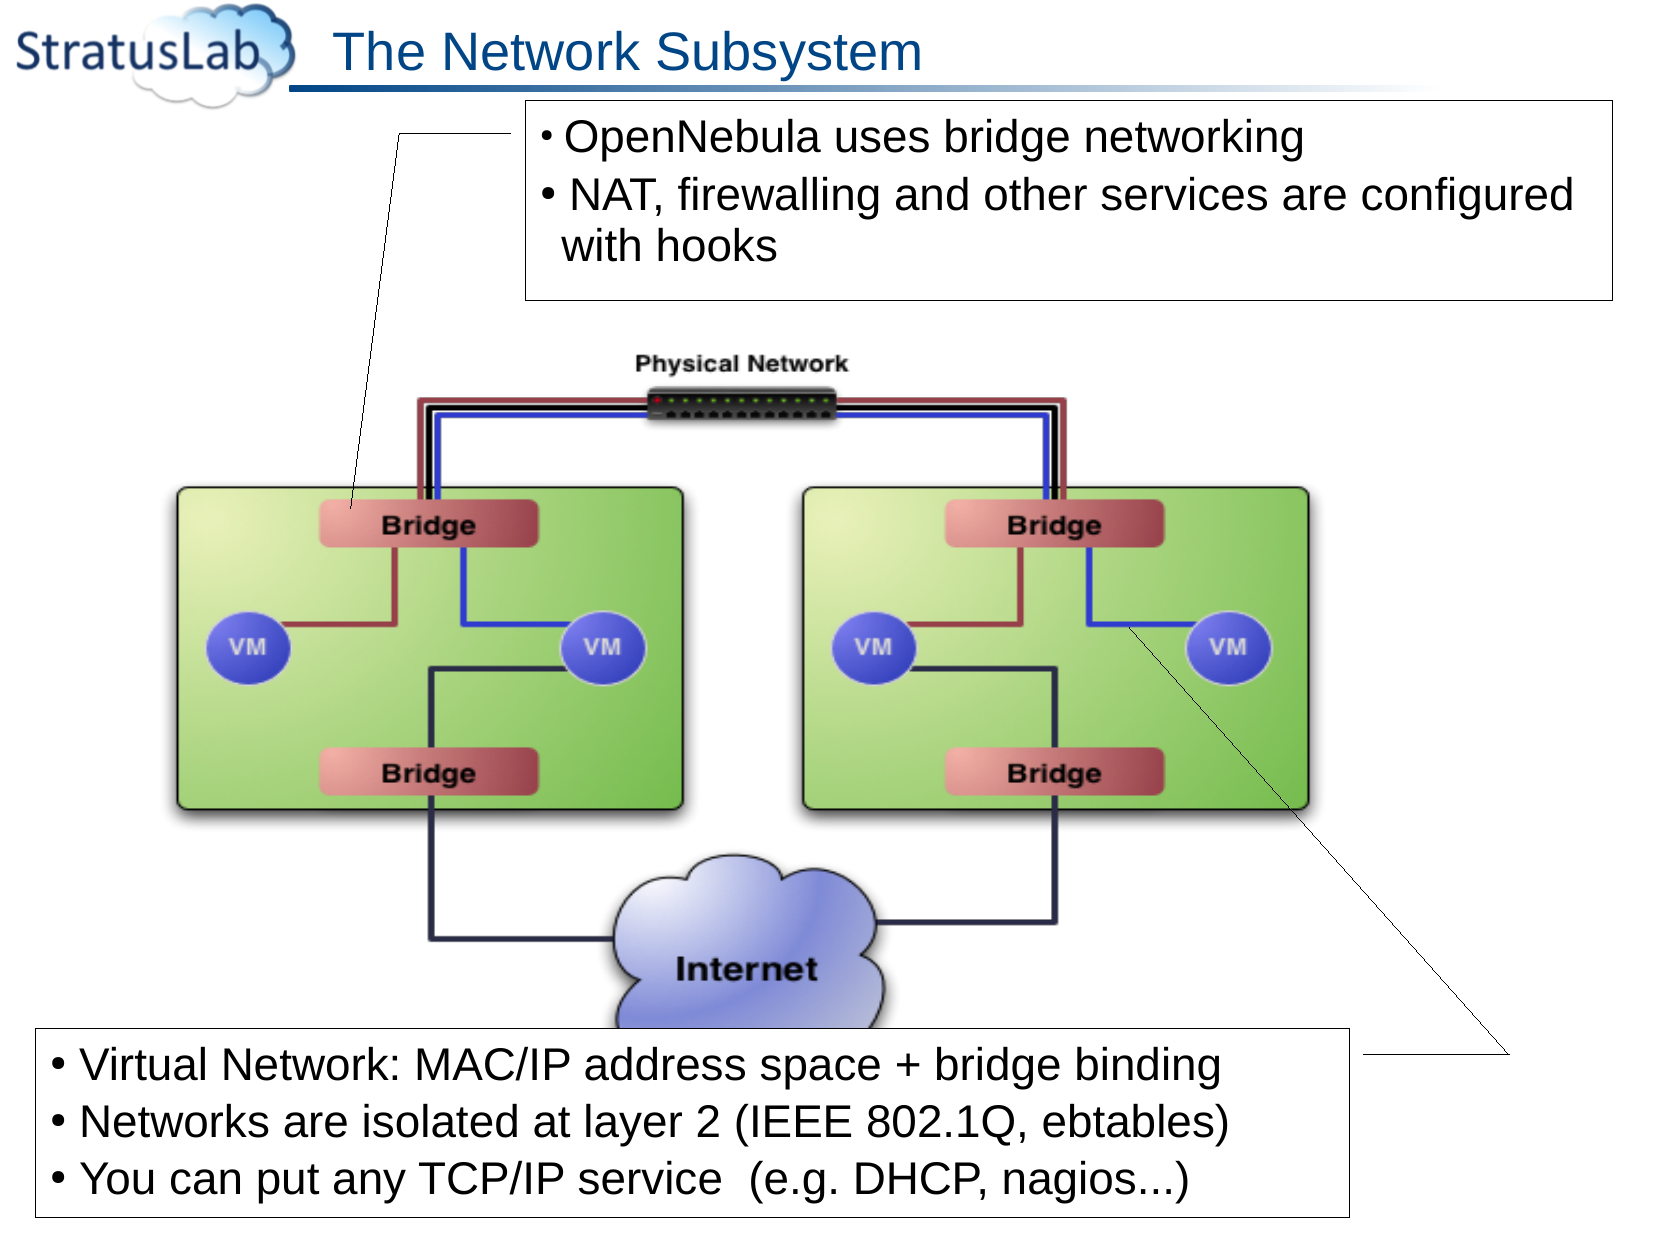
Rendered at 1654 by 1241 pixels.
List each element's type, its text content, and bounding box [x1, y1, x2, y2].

picture [6, 0, 301, 117]
text_box OpenNebula uses bridge networking NAT, firewalling and other services are configured with hooks [525, 101, 1613, 300]
text_box The Network Subsystem [317, 14, 940, 85]
text_box [289, 85, 1640, 92]
text_box Virtual Network: MAC/IP address space + bridge binding Networks are isolated at layer 2 (IEEE 802.1Q, ebtables) You can put any TCP/IP service (e.g. DHCP, nagios...) [35, 1028, 1350, 1218]
picture [134, 335, 1351, 1131]
